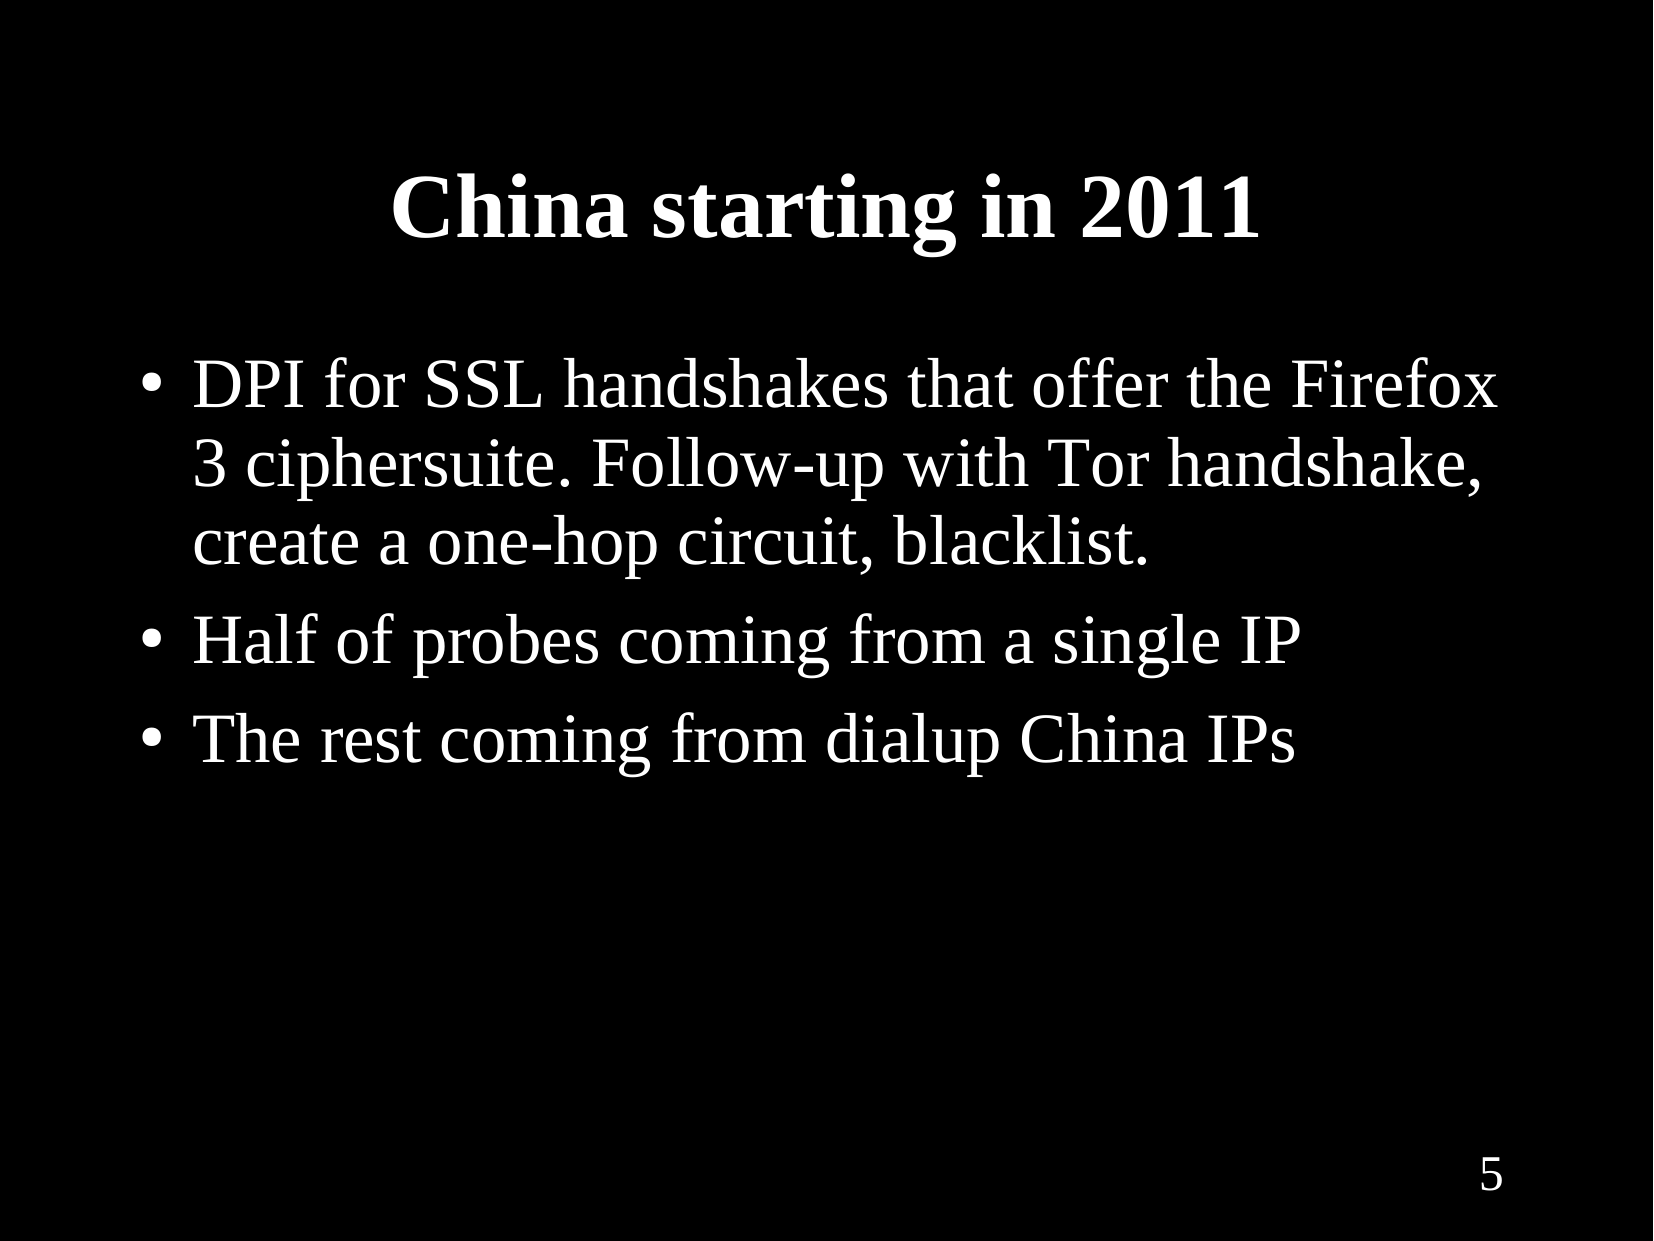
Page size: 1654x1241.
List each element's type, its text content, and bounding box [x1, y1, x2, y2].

list DPI for SSL handshakes that offer the Firefox 3 ciphersuite. Follow-up with Tor handshake, create a one-hop circuit, blacklist. Half of probes coming from a single IP The rest coming from dialup China IPs [121, 344, 1534, 1127]
title China starting in 2011 [121, 102, 1534, 311]
